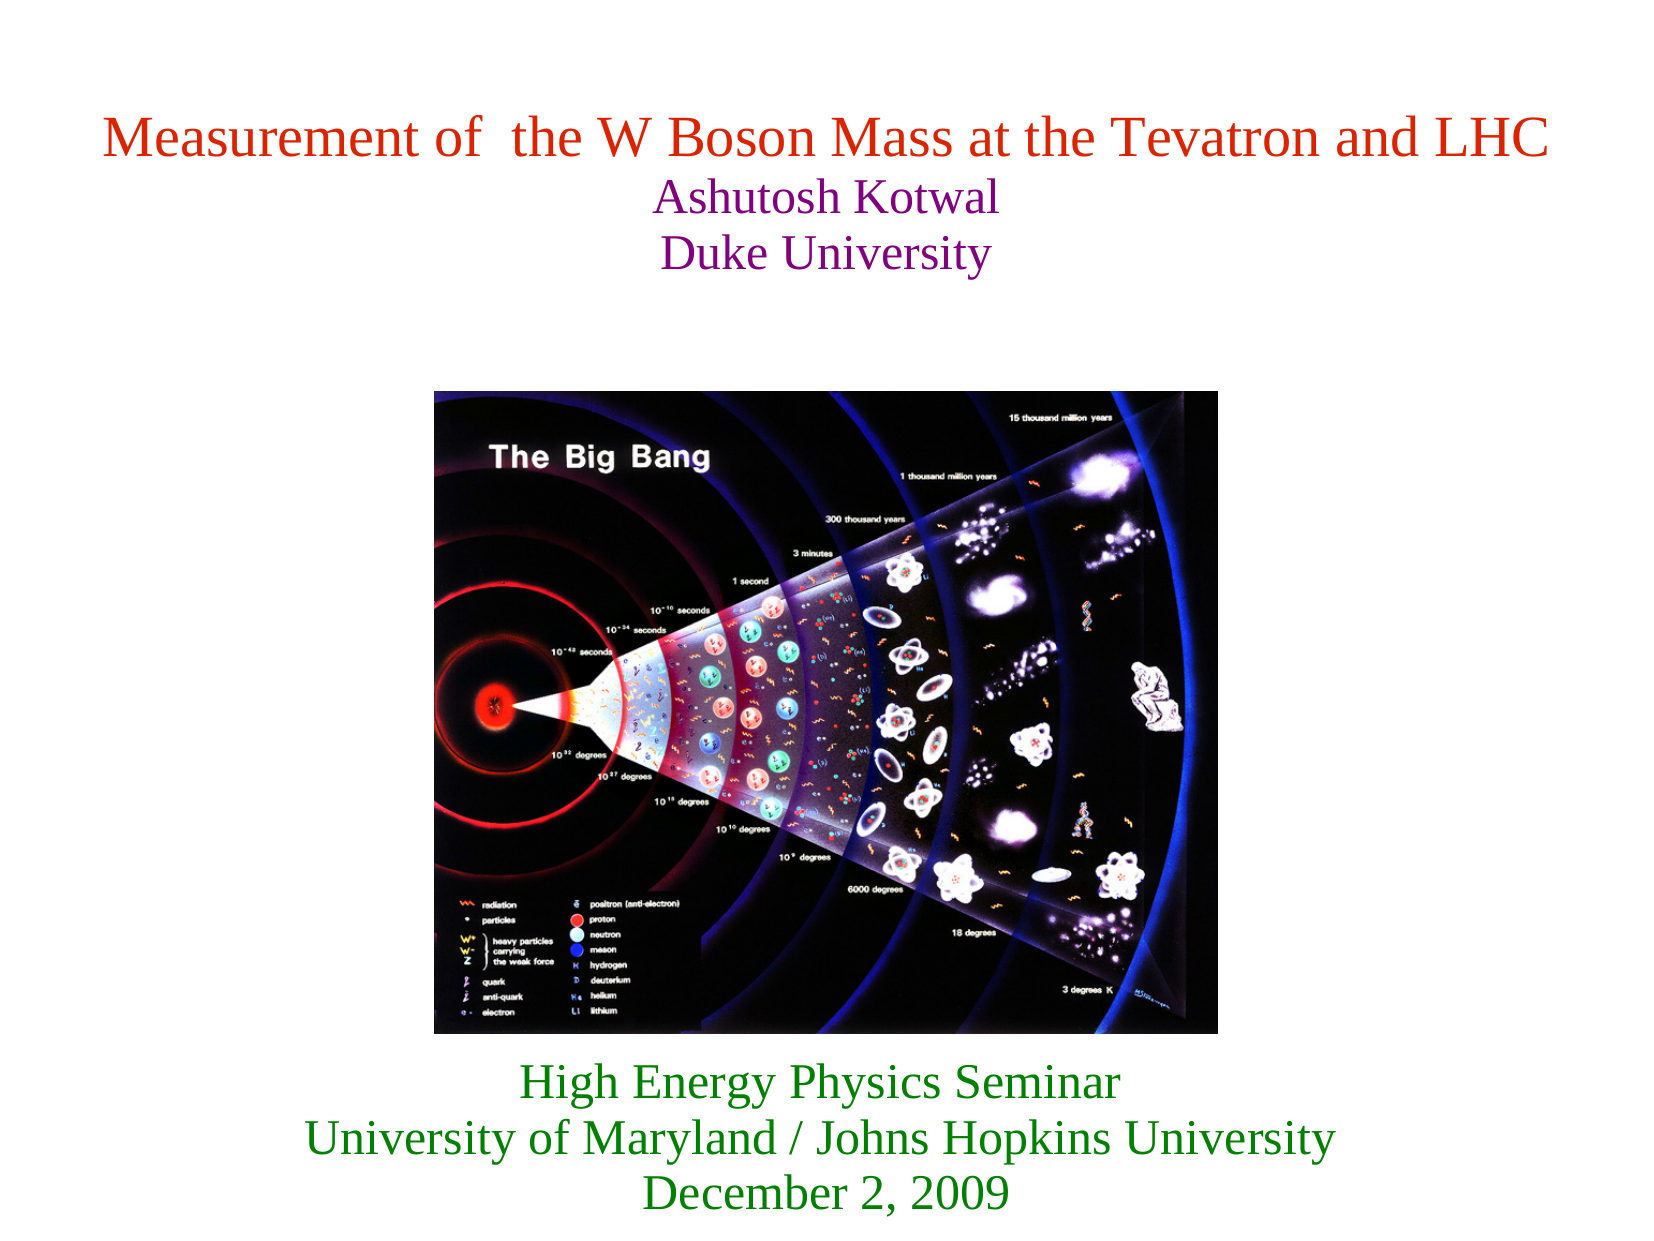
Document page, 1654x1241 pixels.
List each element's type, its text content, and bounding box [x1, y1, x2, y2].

title Measurement of the W Boson Mass at the Tevatron and LHC Ashutosh Kotwal Duke University [0, 0, 1654, 384]
picture [405, 324, 1247, 1034]
title High Energy Physics Seminar University of Maryland / Johns Hopkins University December 2, 2009 [114, 971, 1527, 1241]
